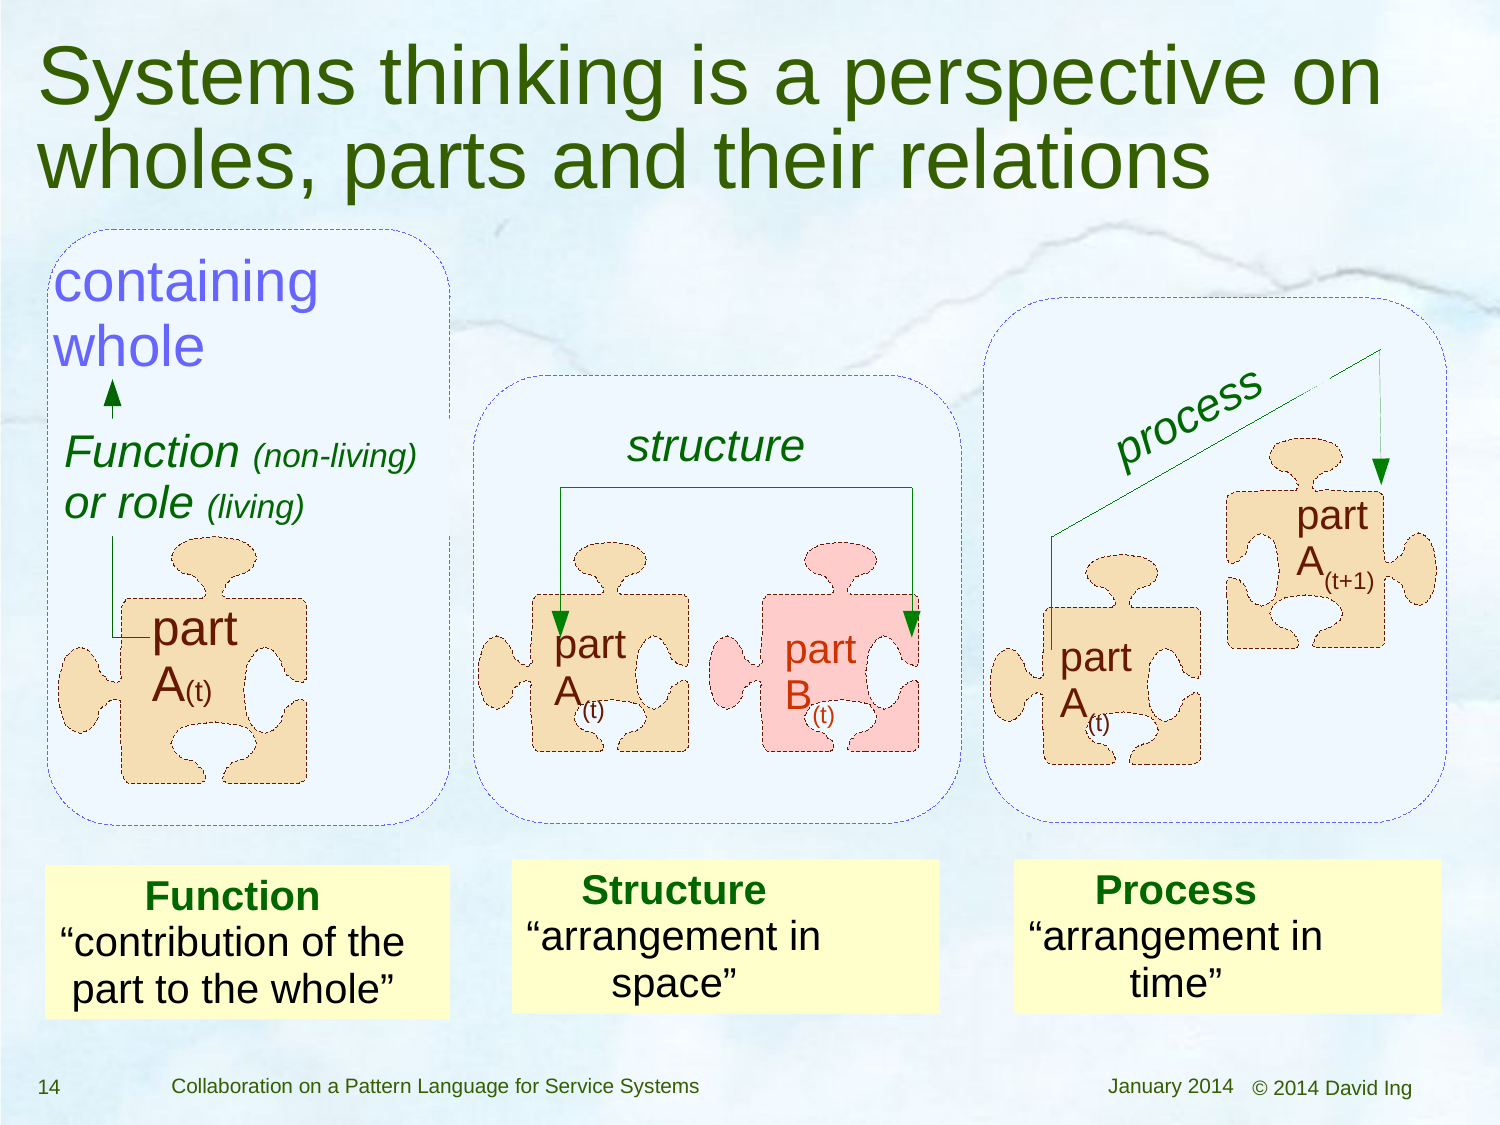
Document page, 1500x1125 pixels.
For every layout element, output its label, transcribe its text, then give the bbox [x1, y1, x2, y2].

text_box [473, 375, 962, 824]
text_box [47, 386, 451, 826]
text_box Process “arrangement in time” [1013, 859, 1442, 1014]
text_box [77, 229, 451, 418]
text_box process [1088, 320, 1331, 491]
text_box Function (non-living) or role (living) [49, 418, 451, 537]
text_box [983, 297, 1447, 823]
text_box part A(t) [1045, 625, 1222, 744]
text_box part B(t) [769, 618, 957, 736]
text_box containing whole [38, 240, 364, 386]
text_box Function “contribution of the part to the whole” [45, 865, 451, 1020]
text_box part A(t) [539, 613, 738, 732]
text_box part A(t) [137, 592, 338, 719]
picture [0, 0, 1500, 1125]
title Systems thinking is a perspective on wholes, parts and their relations [37, 37, 1463, 215]
text_box Structure “arrangement in space” [511, 859, 940, 1014]
text_box structure [612, 412, 850, 480]
text_box part A(t+1) [1281, 484, 1396, 603]
